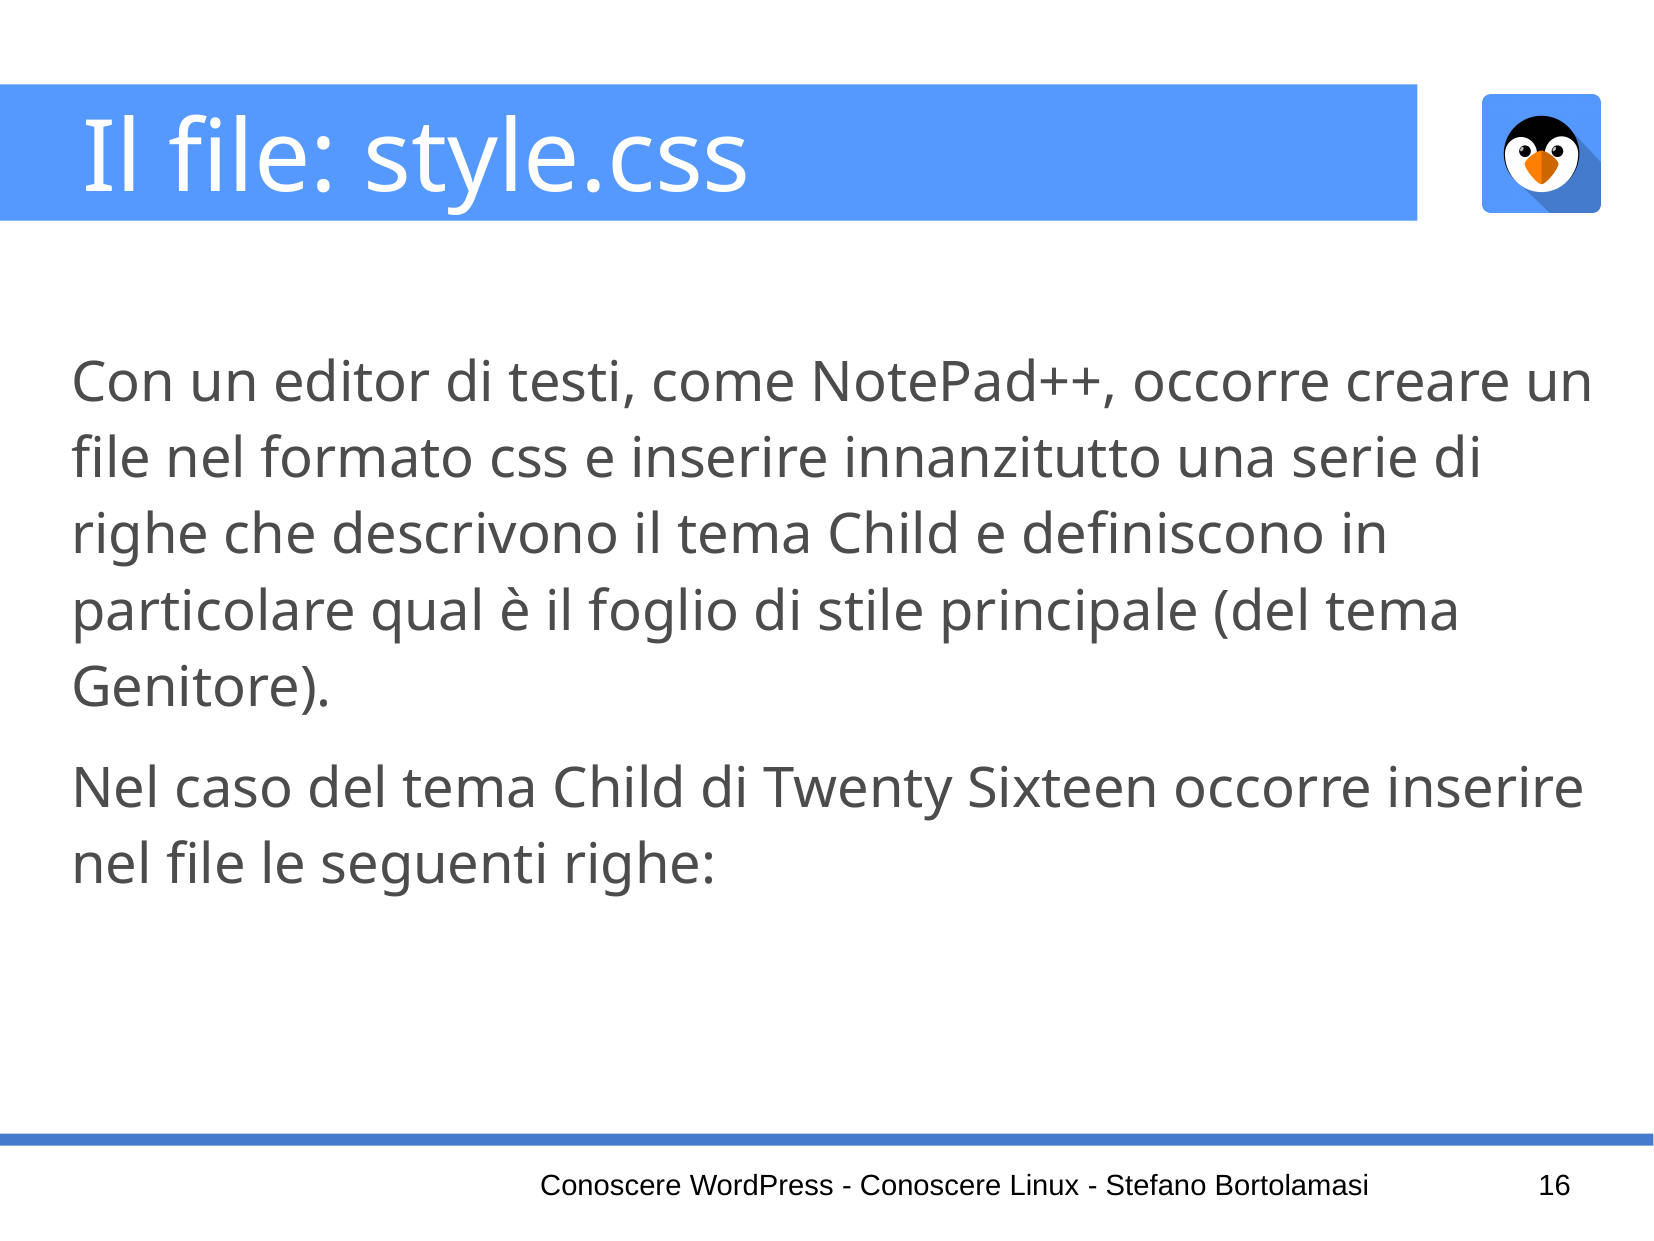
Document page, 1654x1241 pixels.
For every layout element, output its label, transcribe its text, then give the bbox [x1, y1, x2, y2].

text_box Con un editor di testi, come NotePad++, occorre creare un file nel formato css e inserire innanzitutto una serie di righe che descrivono il tema Child e definiscono in particolare qual è il foglio di stile principale (del tema Genitore). Nel caso del tema Child di Twenty Sixteen occorre inserire nel file le seguenti righe: [11, 341, 1615, 910]
picture [1482, 94, 1601, 213]
title Il file: style.css [0, 91, 1418, 214]
